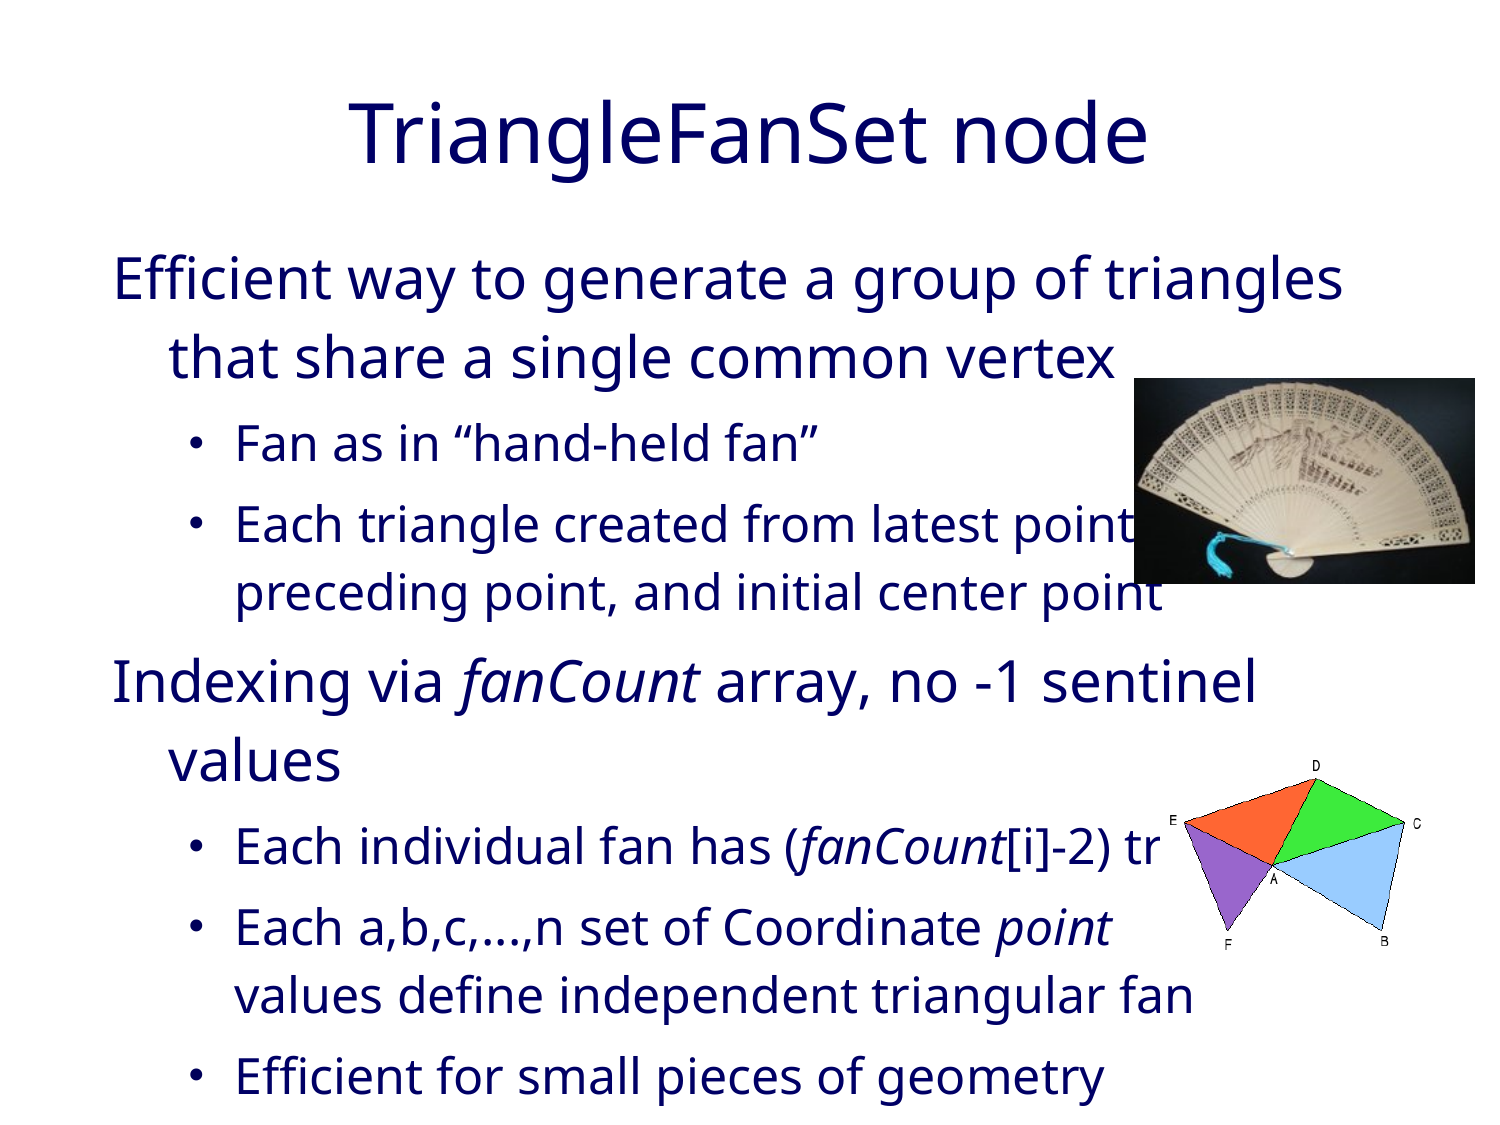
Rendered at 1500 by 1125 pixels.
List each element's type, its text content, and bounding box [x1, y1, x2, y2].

picture [1160, 749, 1431, 961]
list Efficient way to generate a group of triangles that share a single common vertex Fan as in “hand-held fan” Each triangle created from latest point, preceding point, and initial center point Indexing via fanCount array, no -1 sentinel values Each individual fan has (fanCount[i]-2) triangles Each a,b,c,...,n set of Coordinate point values define independent triangular fan Efficient for small pieces of geometry Coincident vertex values must be repeated, and so efficiency is reduced for large Coordinate nodes [112, 237, 1426, 1081]
picture [1134, 378, 1475, 584]
title TriangleFanSet node [112, 37, 1388, 226]
